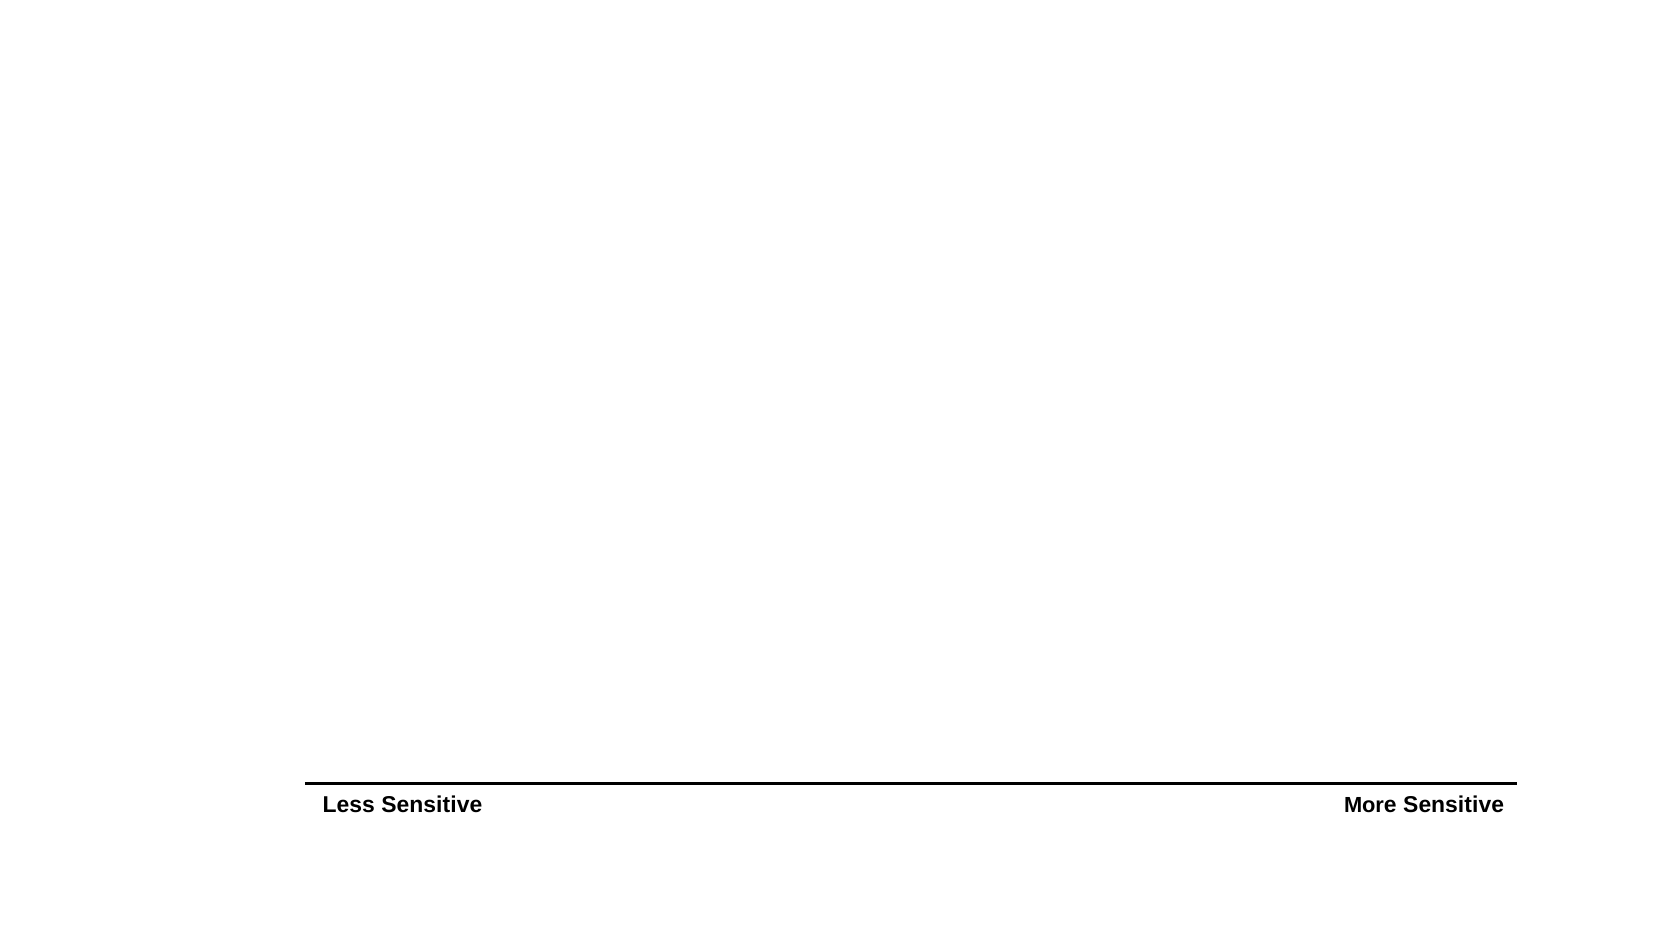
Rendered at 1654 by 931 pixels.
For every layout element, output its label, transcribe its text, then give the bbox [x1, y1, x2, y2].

text_box More Sensitive [1281, 784, 1567, 825]
text_box Less Sensitive [259, 784, 545, 825]
